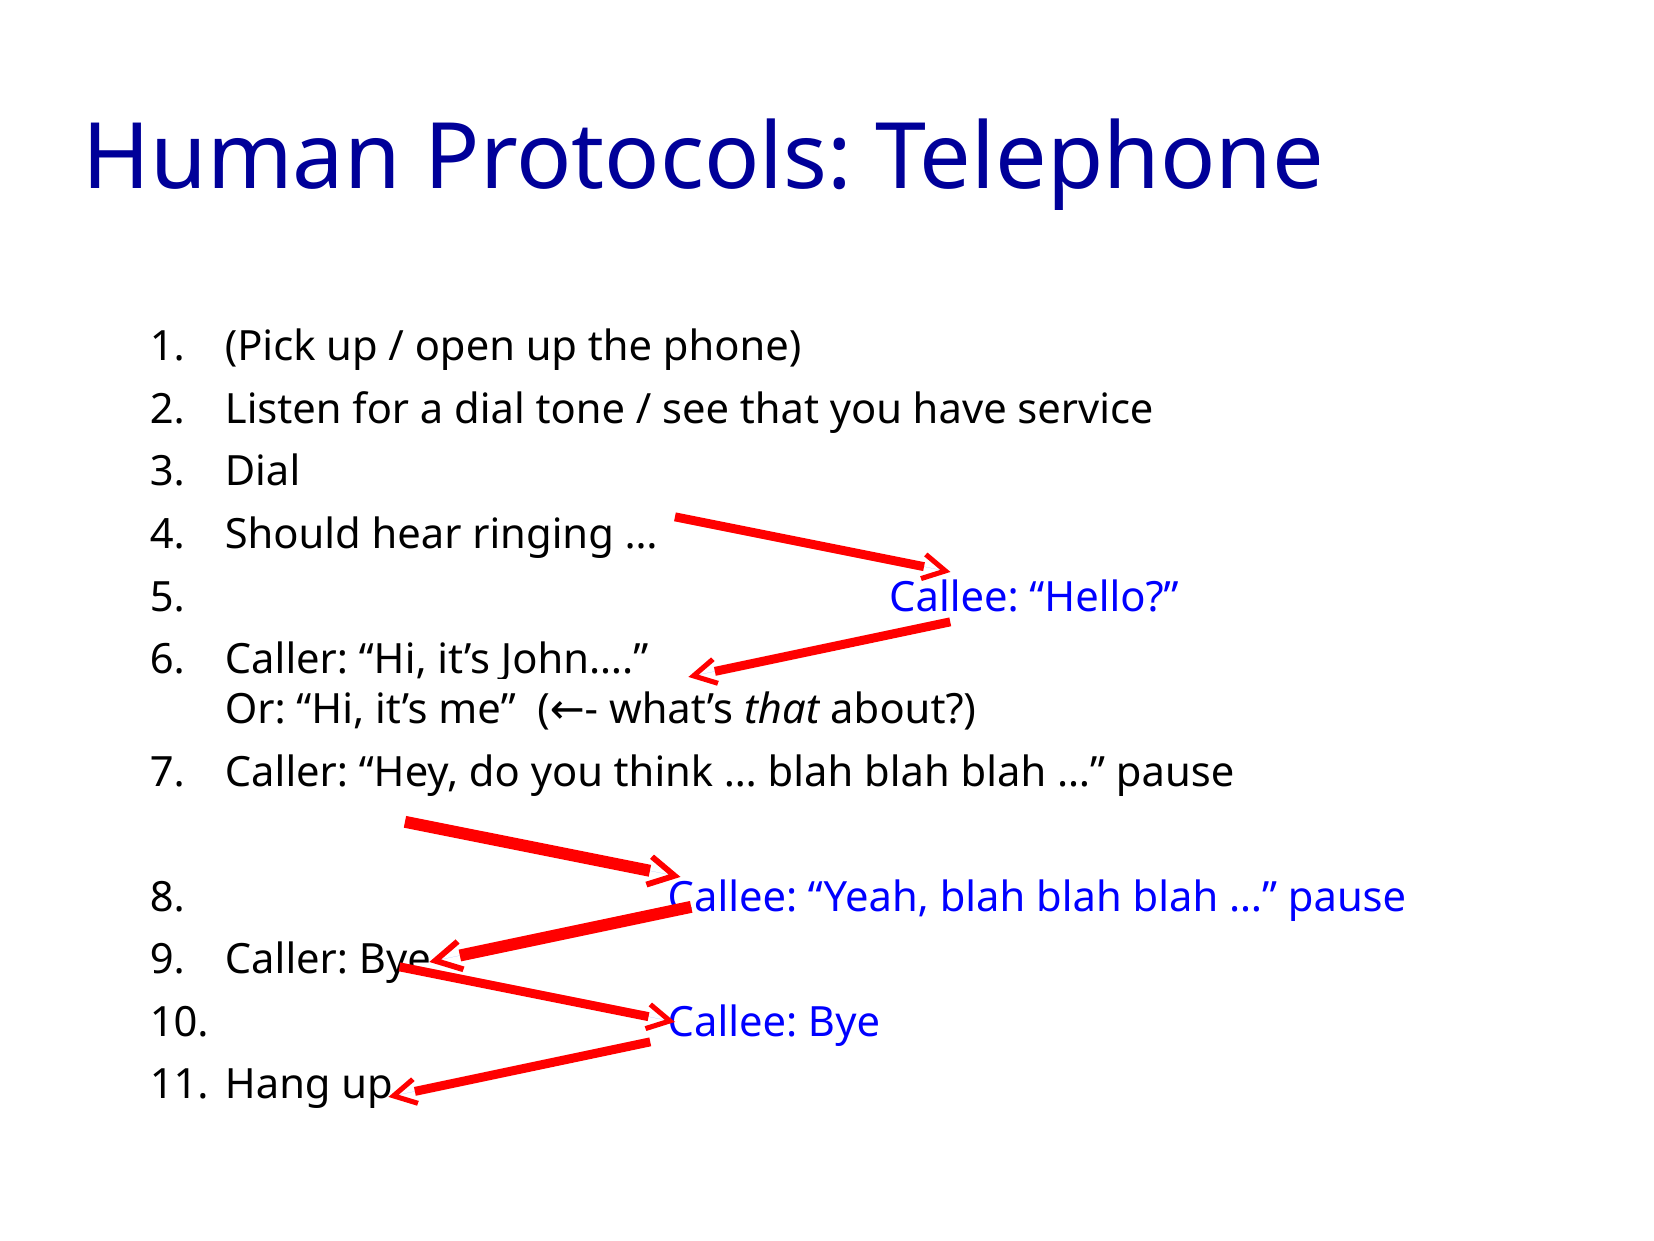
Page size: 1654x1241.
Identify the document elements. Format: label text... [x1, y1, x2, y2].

list (Pick up / open up the phone) Listen for a dial tone / see that you have service Dial Should hear ringing … Callee: “Hello?” Caller: “Hi, it’s John….” Or: “Hi, it’s me” (←- what’s that about?) Caller: “Hey, do you think … blah blah blah …” pause Callee: “Yeah, blah blah blah …” pause Caller: Bye Callee: Bye Hang up [60, 237, 1571, 1042]
text_box [688, 621, 951, 677]
text_box [388, 1041, 651, 1097]
text_box [429, 906, 692, 962]
text_box [404, 821, 681, 877]
text_box [674, 516, 951, 572]
text_box [399, 966, 676, 1022]
title Human Protocols: Telephone [82, 49, 1571, 237]
